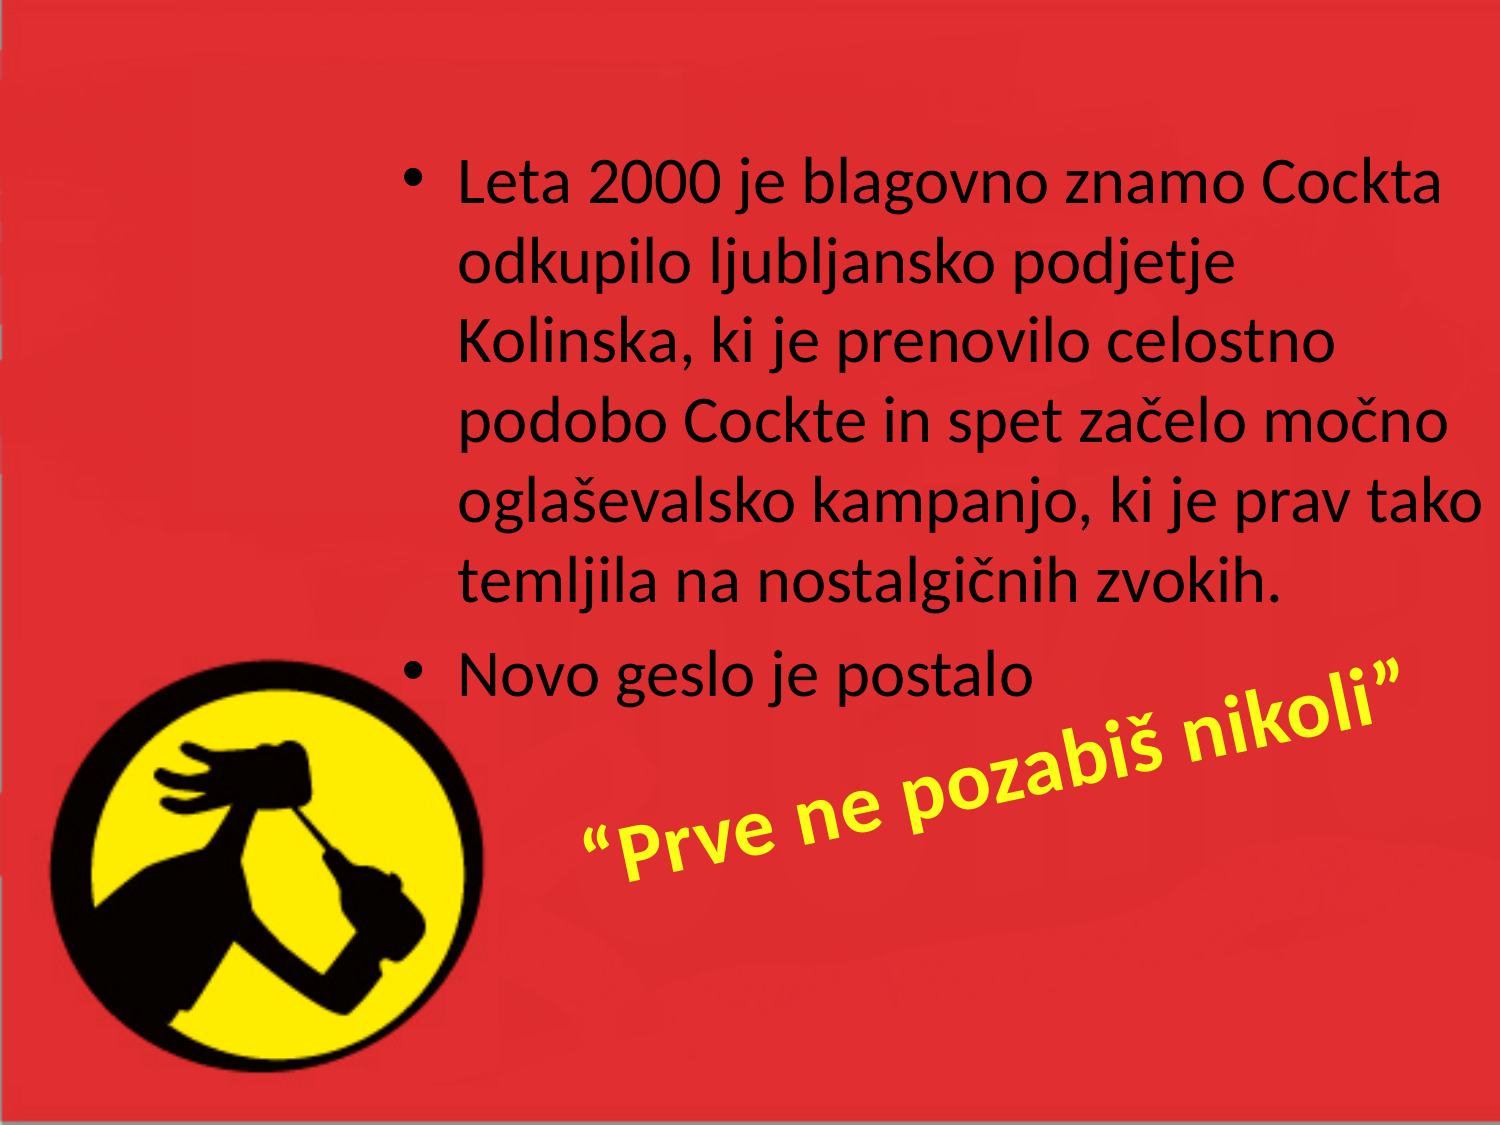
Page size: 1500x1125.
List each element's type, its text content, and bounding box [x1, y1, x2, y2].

list Leta 2000 je blagovno znamo Cockta odkupilo ljubljansko podjetje Kolinska, ki je prenovilo celostno podobo Cockte in spet začelo močno oglaševalsko kampanjo, ki je prav tako temljila na nostalgičnih zvokih. Novo geslo je postalo [386, 128, 1500, 872]
text_box “Prve ne pozabiš nikoli” [555, 622, 1435, 918]
picture [0, 0, 1500, 1125]
